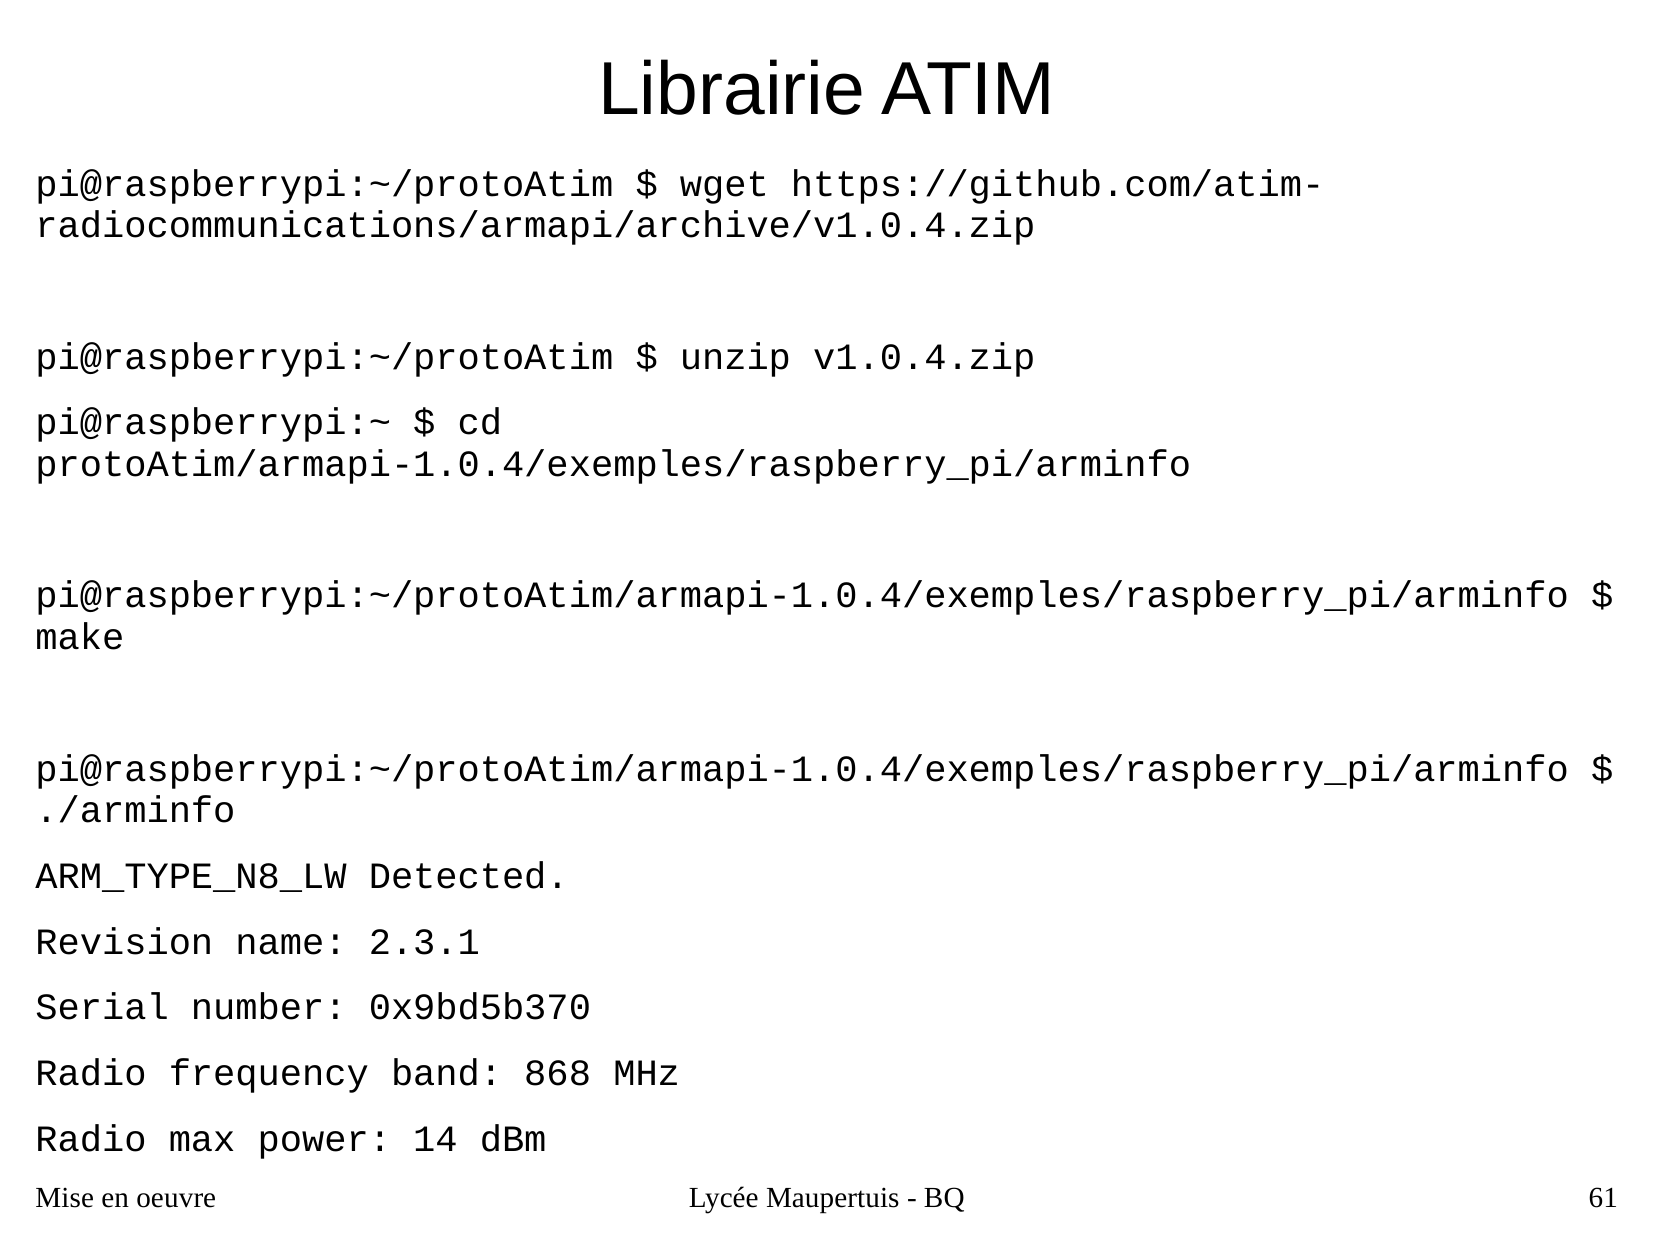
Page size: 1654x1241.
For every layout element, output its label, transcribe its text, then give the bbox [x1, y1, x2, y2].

title Librairie ATIM [35, 35, 1619, 142]
list pi@raspberrypi:~/protoAtim $ wget https://github.com/atim-radiocommunications/armapi/archive/v1.0.4.zip pi@raspberrypi:~/protoAtim $ unzip v1.0.4.zip pi@raspberrypi:~ $ cd protoAtim/armapi-1.0.4/exemples/raspberry_pi/arminfo pi@raspberrypi:~/protoAtim/armapi-1.0.4/exemples/raspberry_pi/arminfo $ make pi@raspberrypi:~/protoAtim/armapi-1.0.4/exemples/raspberry_pi/arminfo $ ./arminfo ARM_TYPE_N8_LW Detected. Revision name: 2.3.1 Serial number: 0x9bd5b370 Radio frequency band: 868 MHz Radio max power: 14 dBm [35, 165, 1619, 1170]
